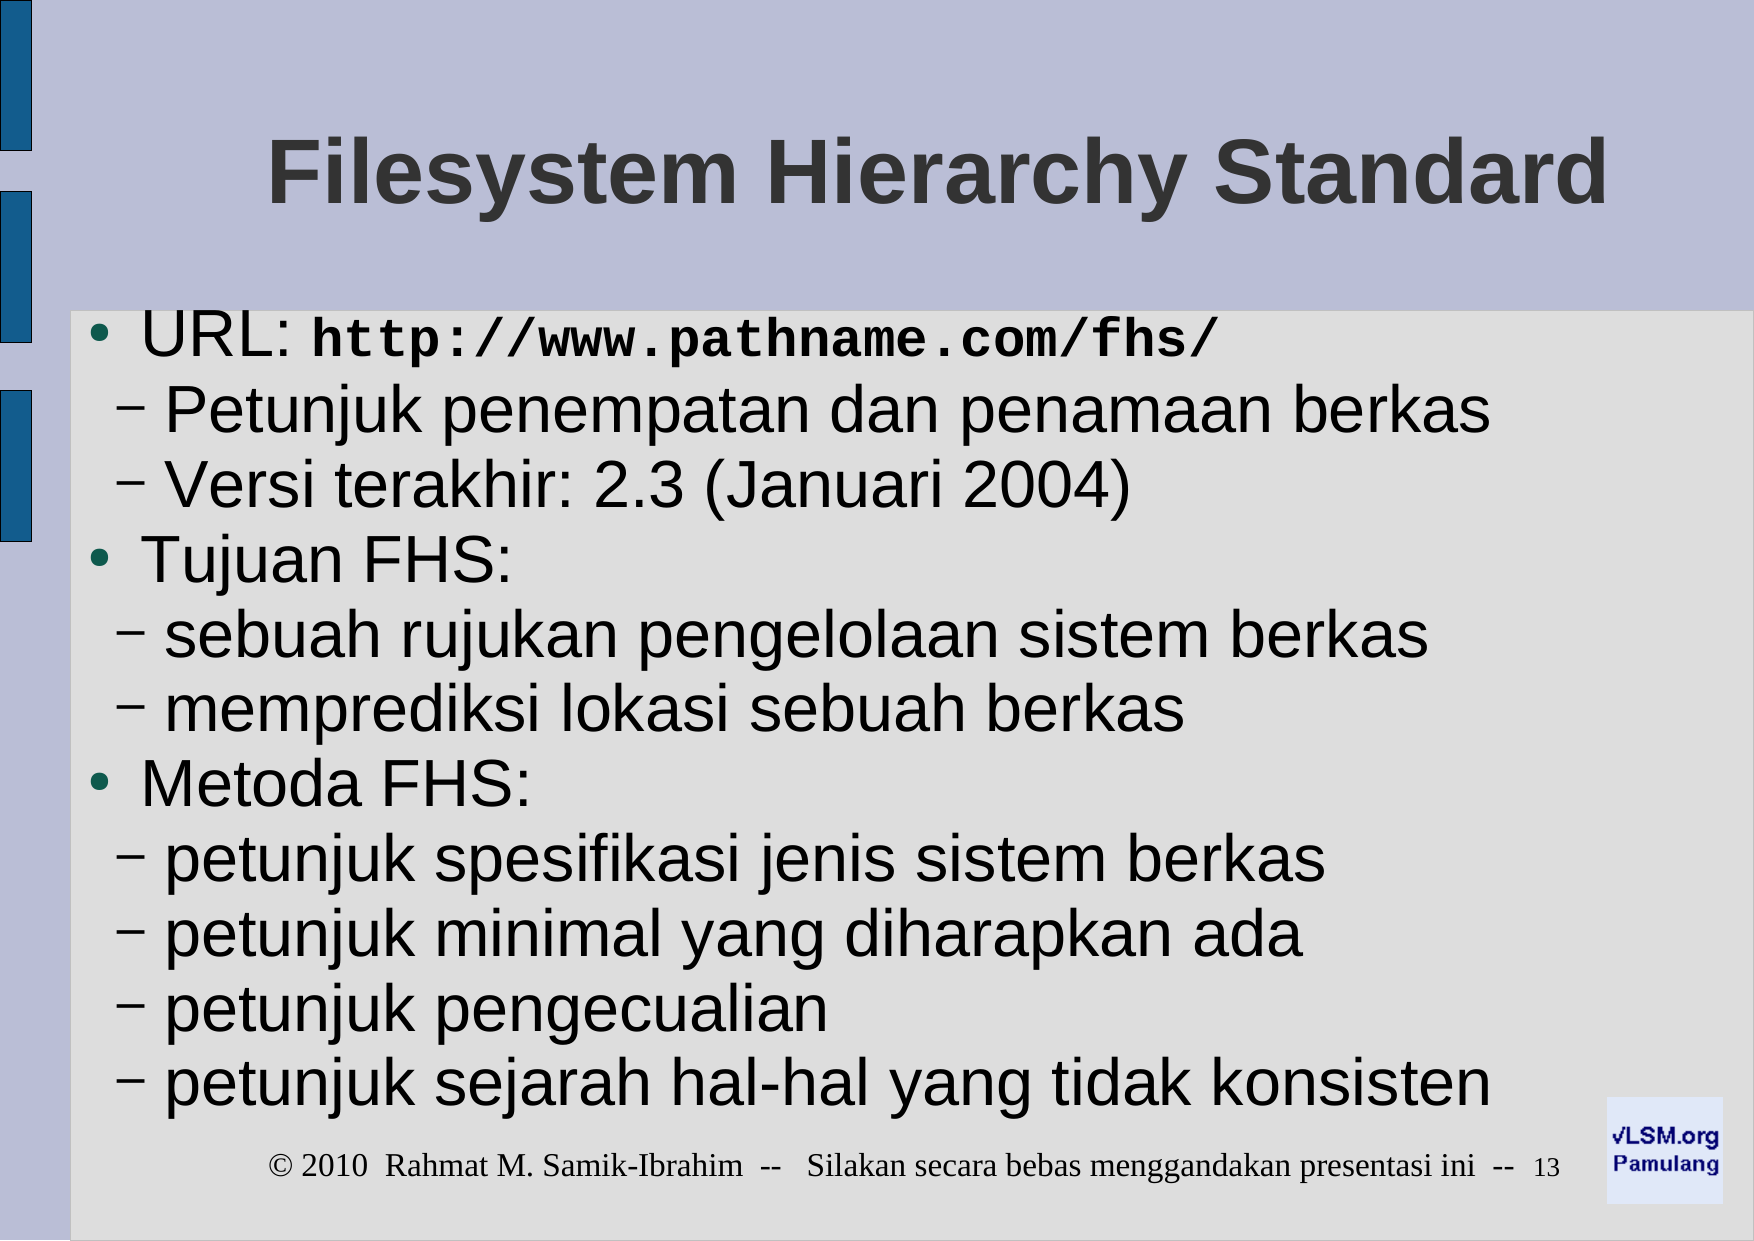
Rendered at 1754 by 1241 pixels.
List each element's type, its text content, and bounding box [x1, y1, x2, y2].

title Filesystem Hierarchy Standard [77, 99, 1700, 244]
picture [1607, 1097, 1723, 1204]
list URL: http://www.pathname.com/fhs/ Petunjuk penempatan dan penamaan berkas Versi terakhir: 2.3 (Januari 2004) Tujuan FHS: sebuah rujukan pengelolaan sistem berkas memprediksi lokasi sebuah berkas Metoda FHS: petunjuk spesifikasi jenis sistem berkas petunjuk minimal yang diharapkan ada petunjuk pengecualian petunjuk sejarah hal-hal yang tidak konsisten [69, 295, 1640, 1121]
